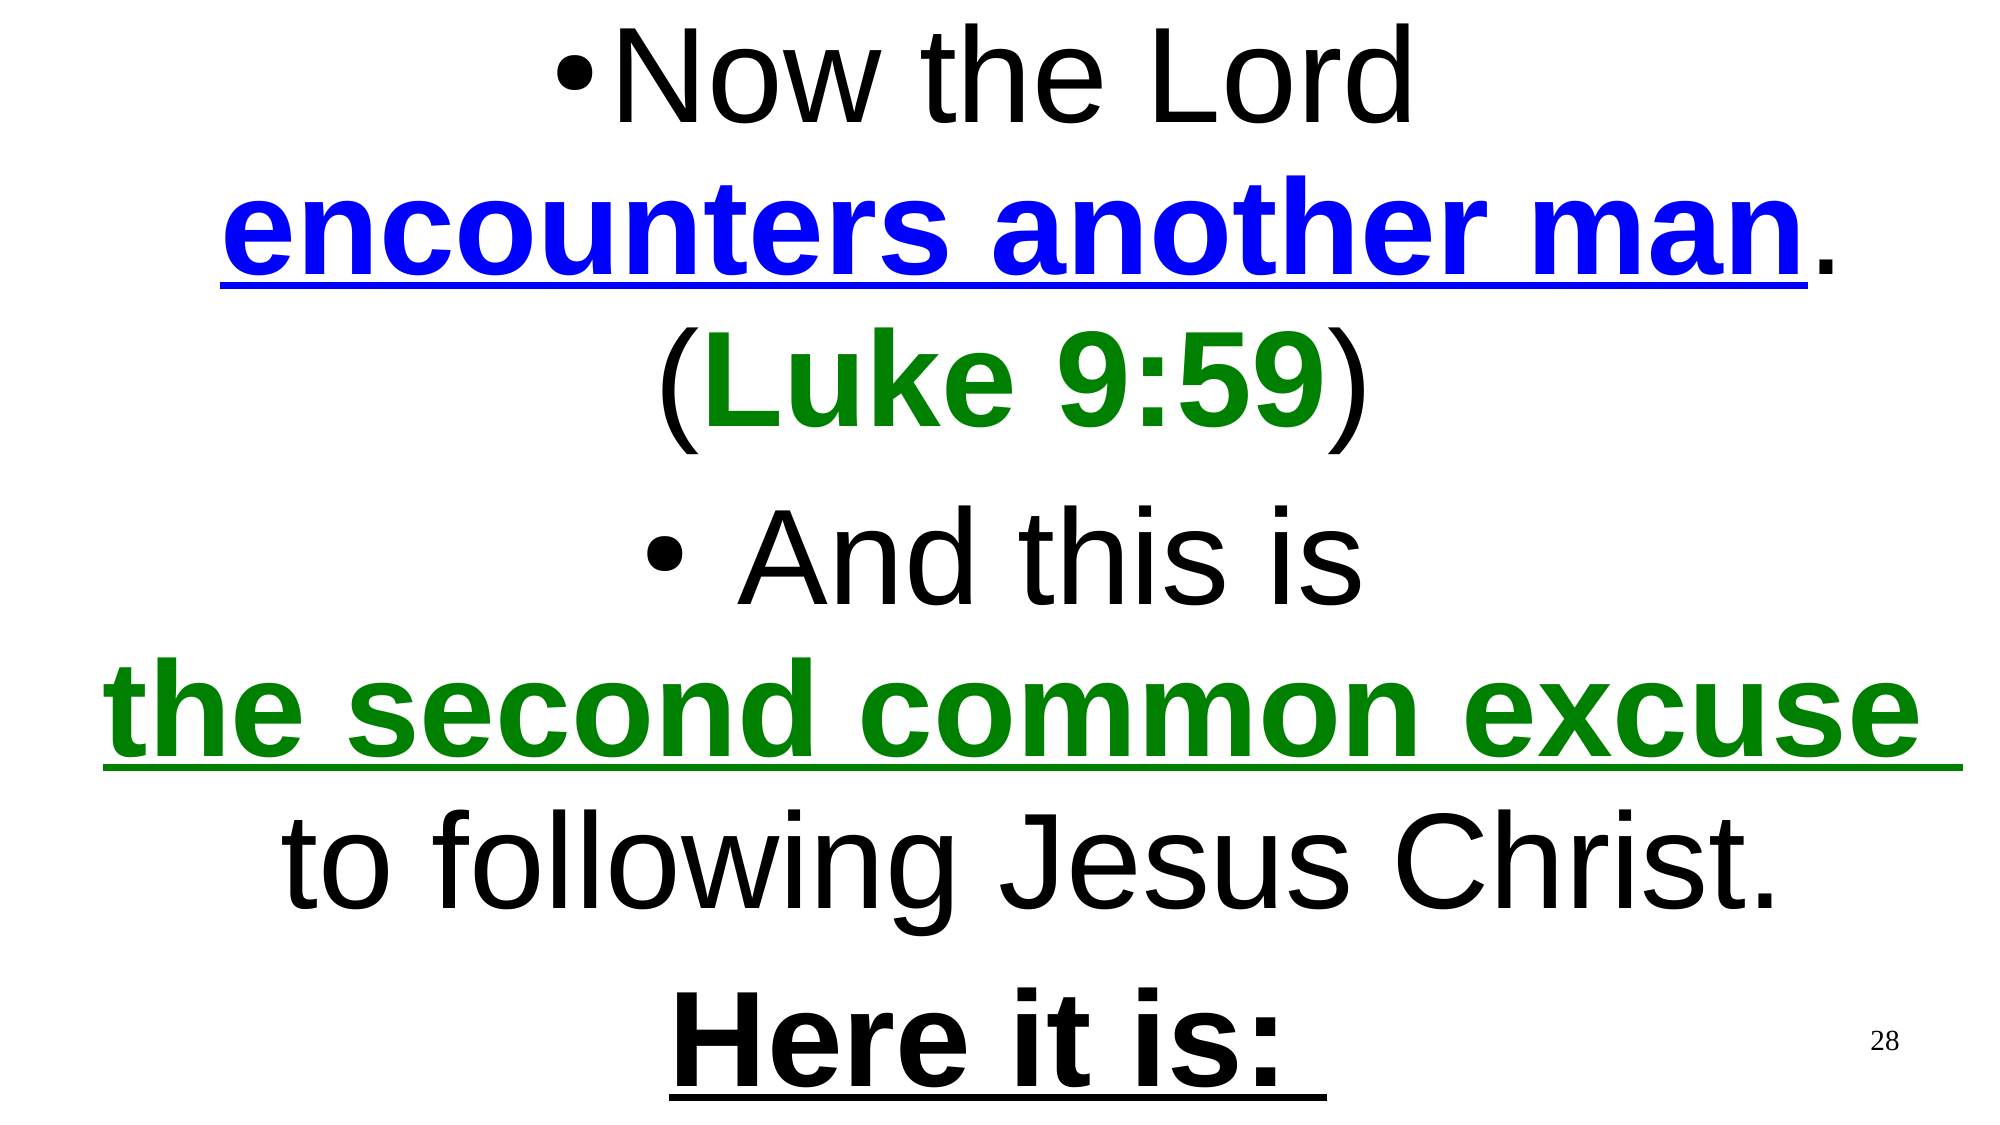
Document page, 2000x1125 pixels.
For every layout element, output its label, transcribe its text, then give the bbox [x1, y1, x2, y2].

list Now the Lord encounters another man. (Luke 9:59) And this is the second common excuse to following Jesus Christ. Here it is: [0, 0, 1996, 1123]
